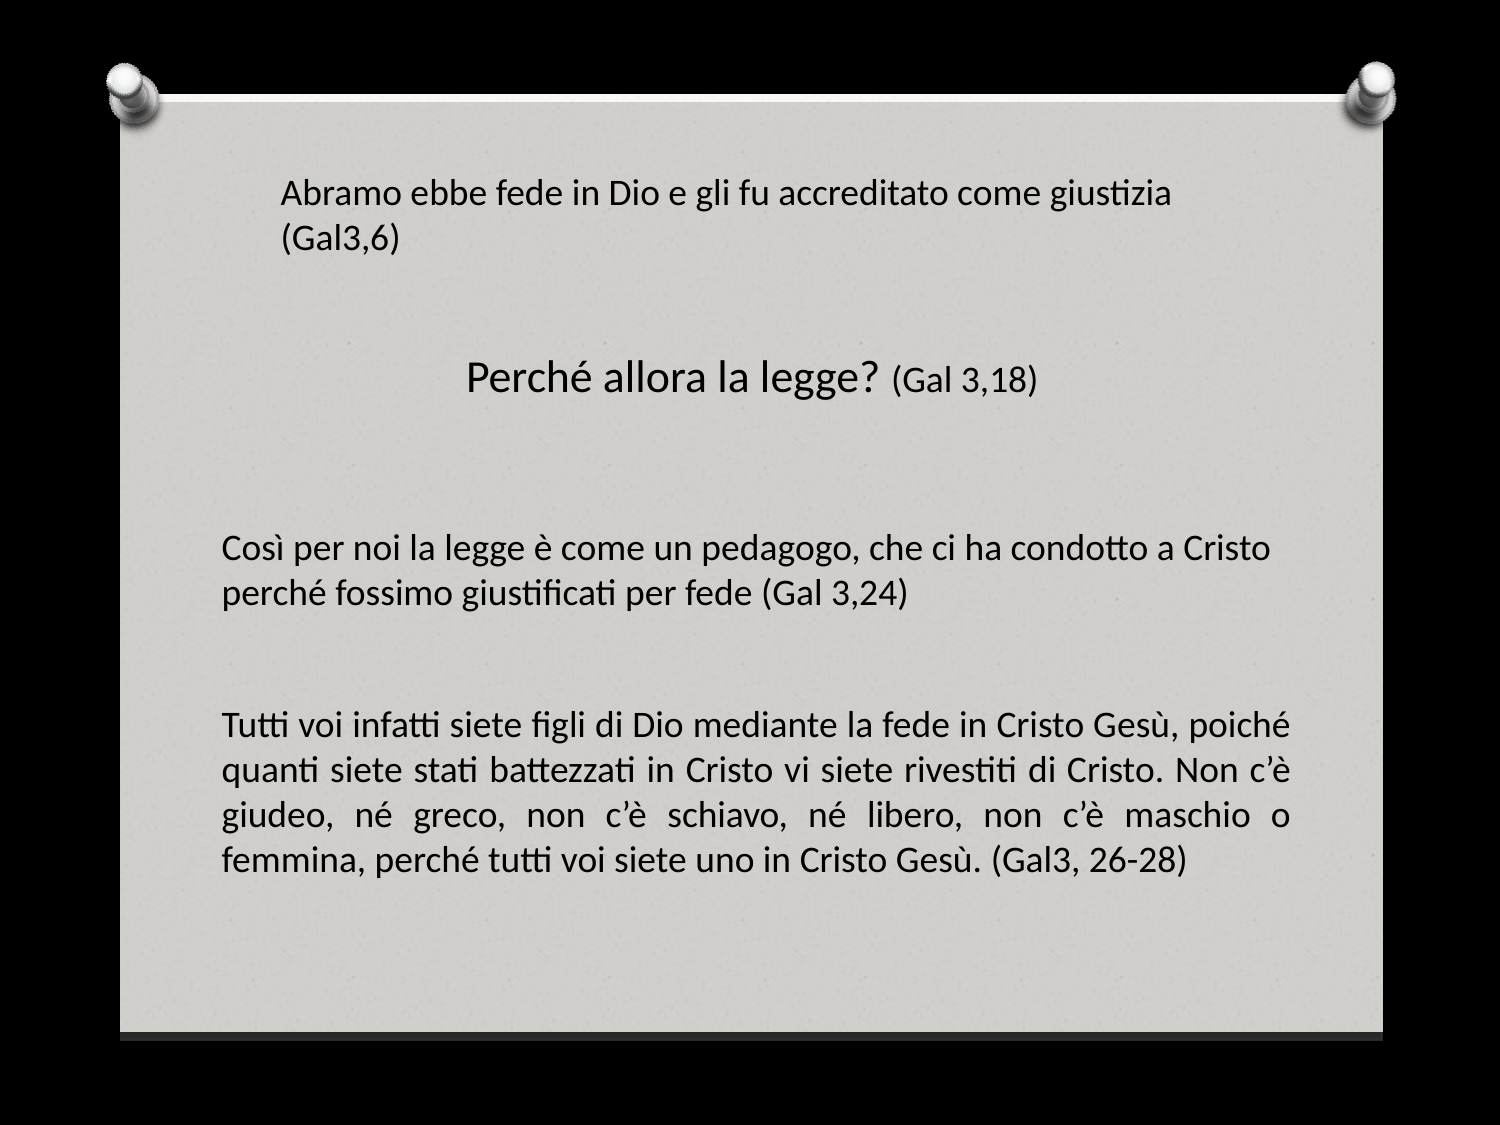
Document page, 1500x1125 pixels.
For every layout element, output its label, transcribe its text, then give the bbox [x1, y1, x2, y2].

text_box Abramo ebbe fede in Dio e gli fu accreditato come giustizia (Gal3,6) [265, 160, 1258, 267]
text_box Tutti voi infatti siete figli di Dio mediante la fede in Cristo Gesù, poiché quanti siete stati battezzati in Cristo vi siete rivestiti di Cristo. Non c’è giudeo, né greco, non c’è schiavo, né libero, non c’è maschio o femmina, perché tutti voi siete uno in Cristo Gesù. (Gal3, 26-28) [206, 692, 1328, 890]
text_box Così per noi la legge è come un pedagogo, che ci ha condotto a Cristo perché fossimo giustificati per fede (Gal 3,24) [206, 515, 1306, 622]
text_box Perché allora la legge? (Gal 3,18) [451, 338, 1061, 410]
